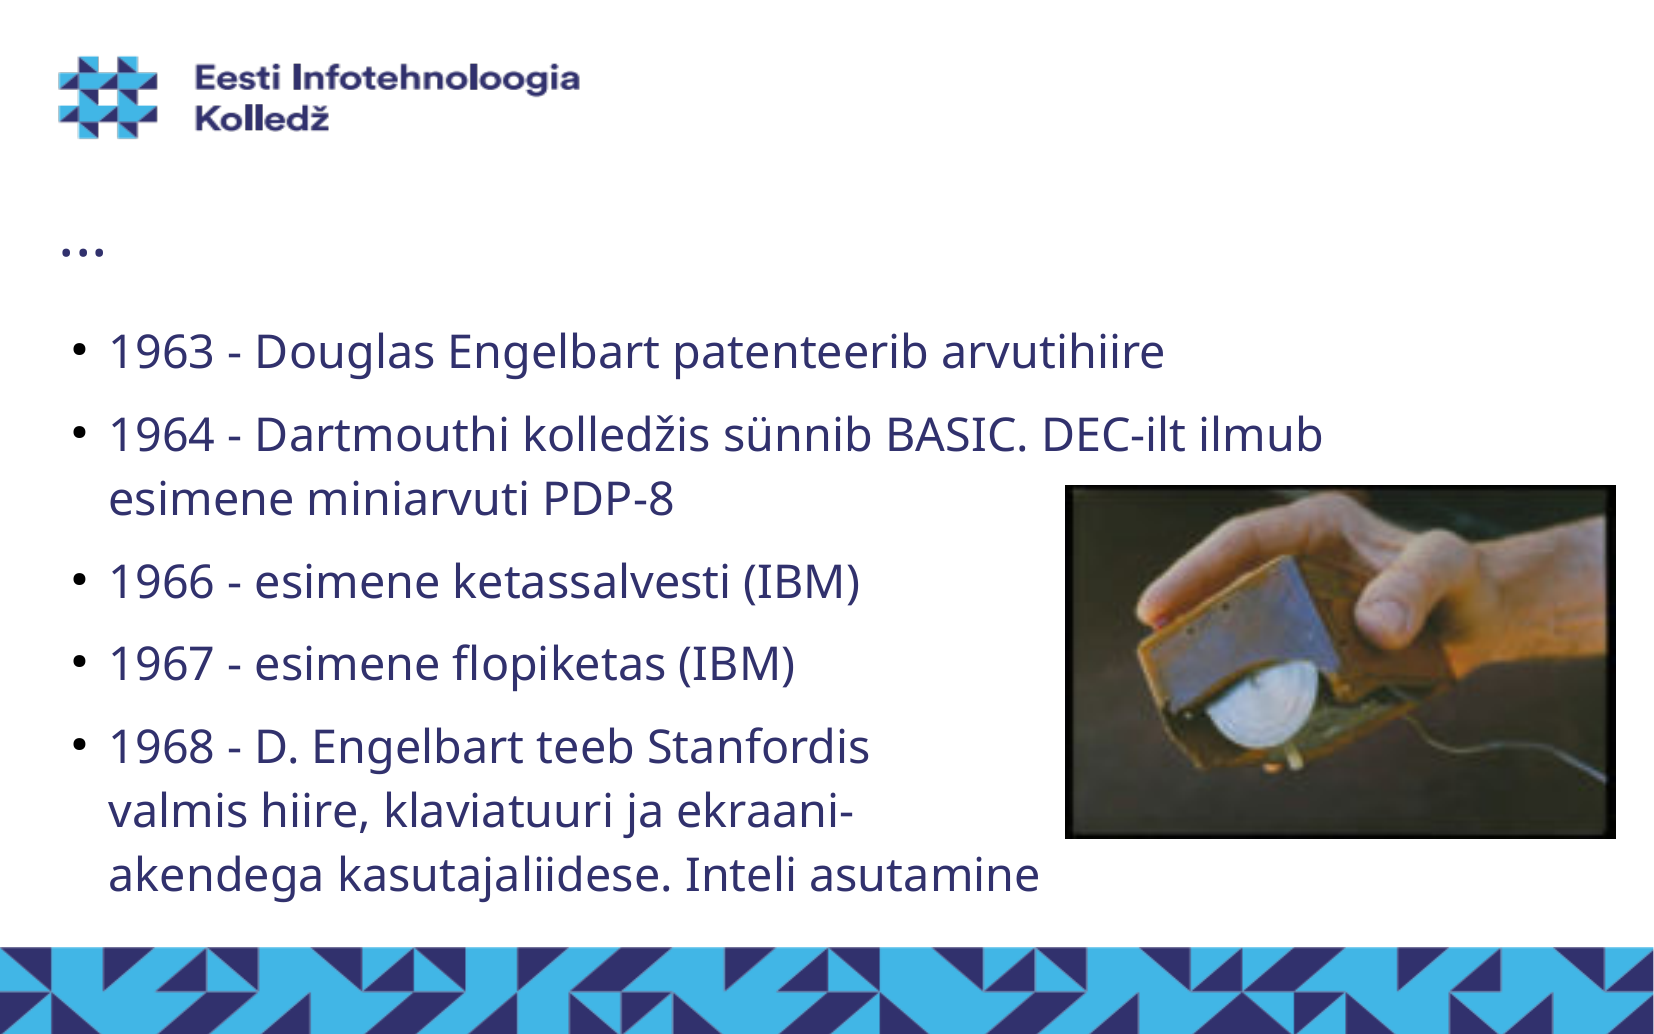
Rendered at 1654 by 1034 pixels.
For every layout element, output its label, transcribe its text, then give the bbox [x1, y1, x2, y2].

picture [1065, 485, 1616, 839]
list 1963 - Douglas Engelbart patenteerib arvutihiire 1964 - Dartmouthi kolledžis sünnib BASIC. DEC-ilt ilmub esimene miniarvuti PDP-8 1966 - esimene ketassalvesti (IBM) 1967 - esimene flopiketas (IBM) 1968 - D. Engelbart teeb Stanfordis valmis hiire, klaviatuuri ja ekraani- akendega kasutajaliidese. Inteli asutamine [59, 318, 1489, 910]
title ... [59, 158, 1489, 308]
